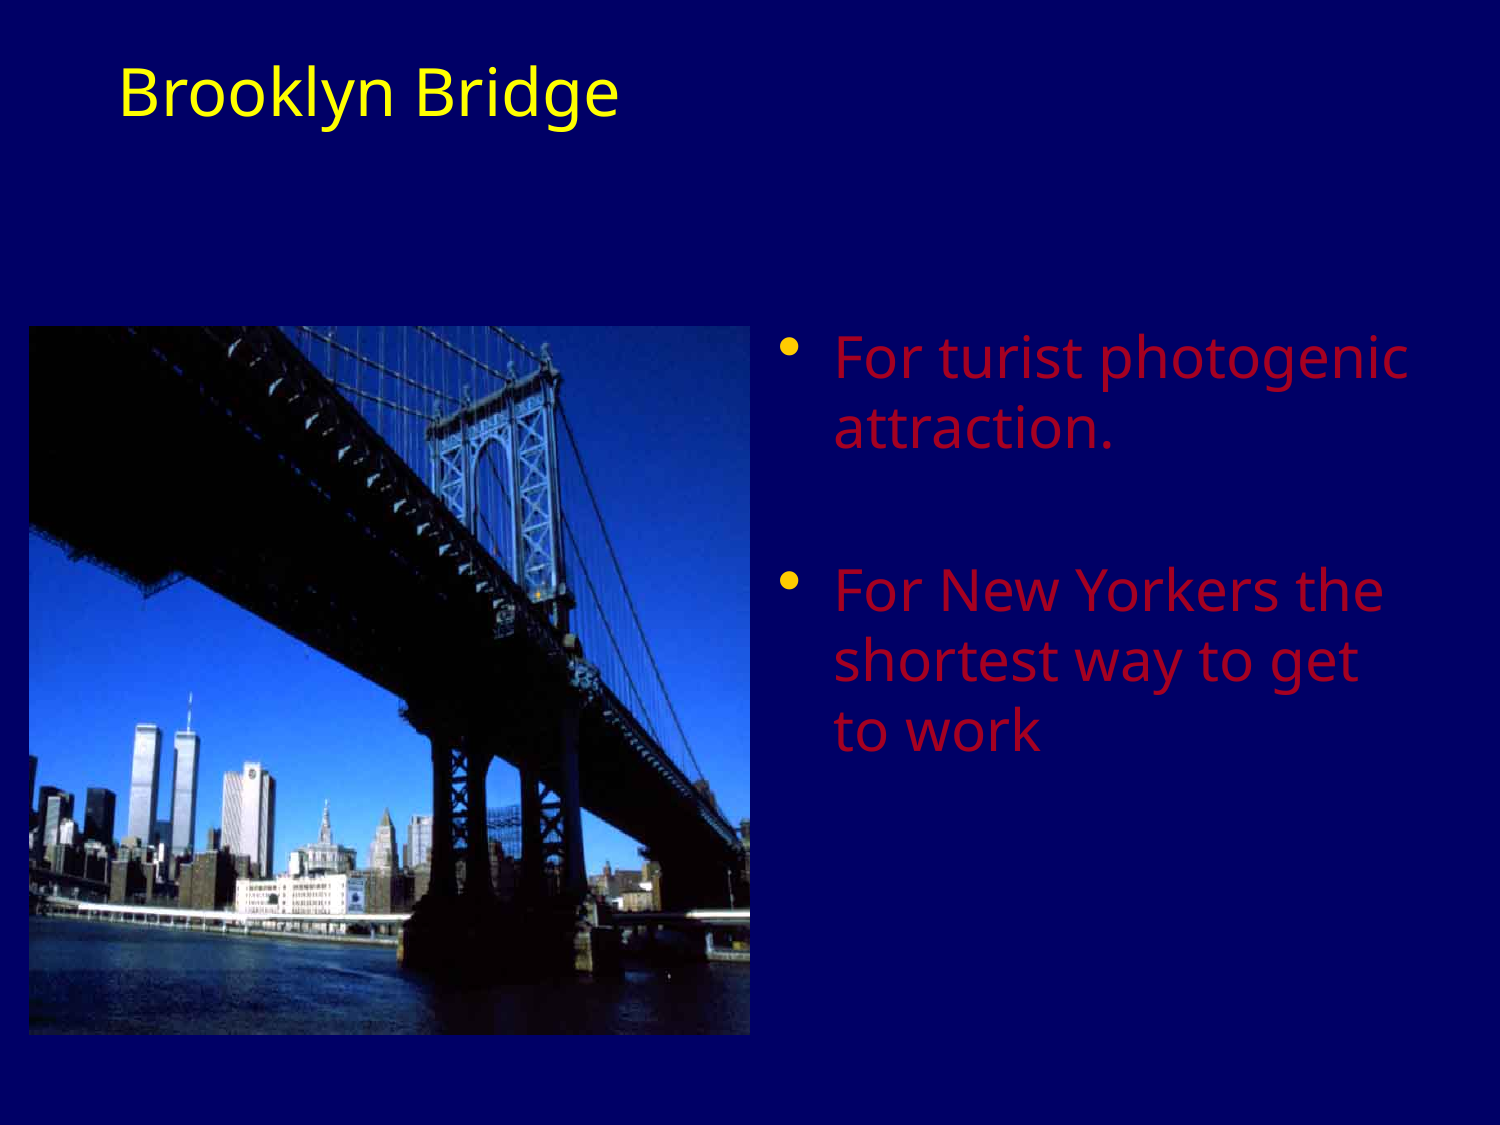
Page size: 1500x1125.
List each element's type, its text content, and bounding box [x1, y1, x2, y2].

list For turist photogenic attraction. For New Yorkers the shortest way to get to work [762, 312, 1425, 988]
picture [29, 326, 750, 1035]
text_box Brooklyn Bridge [76, 42, 663, 326]
